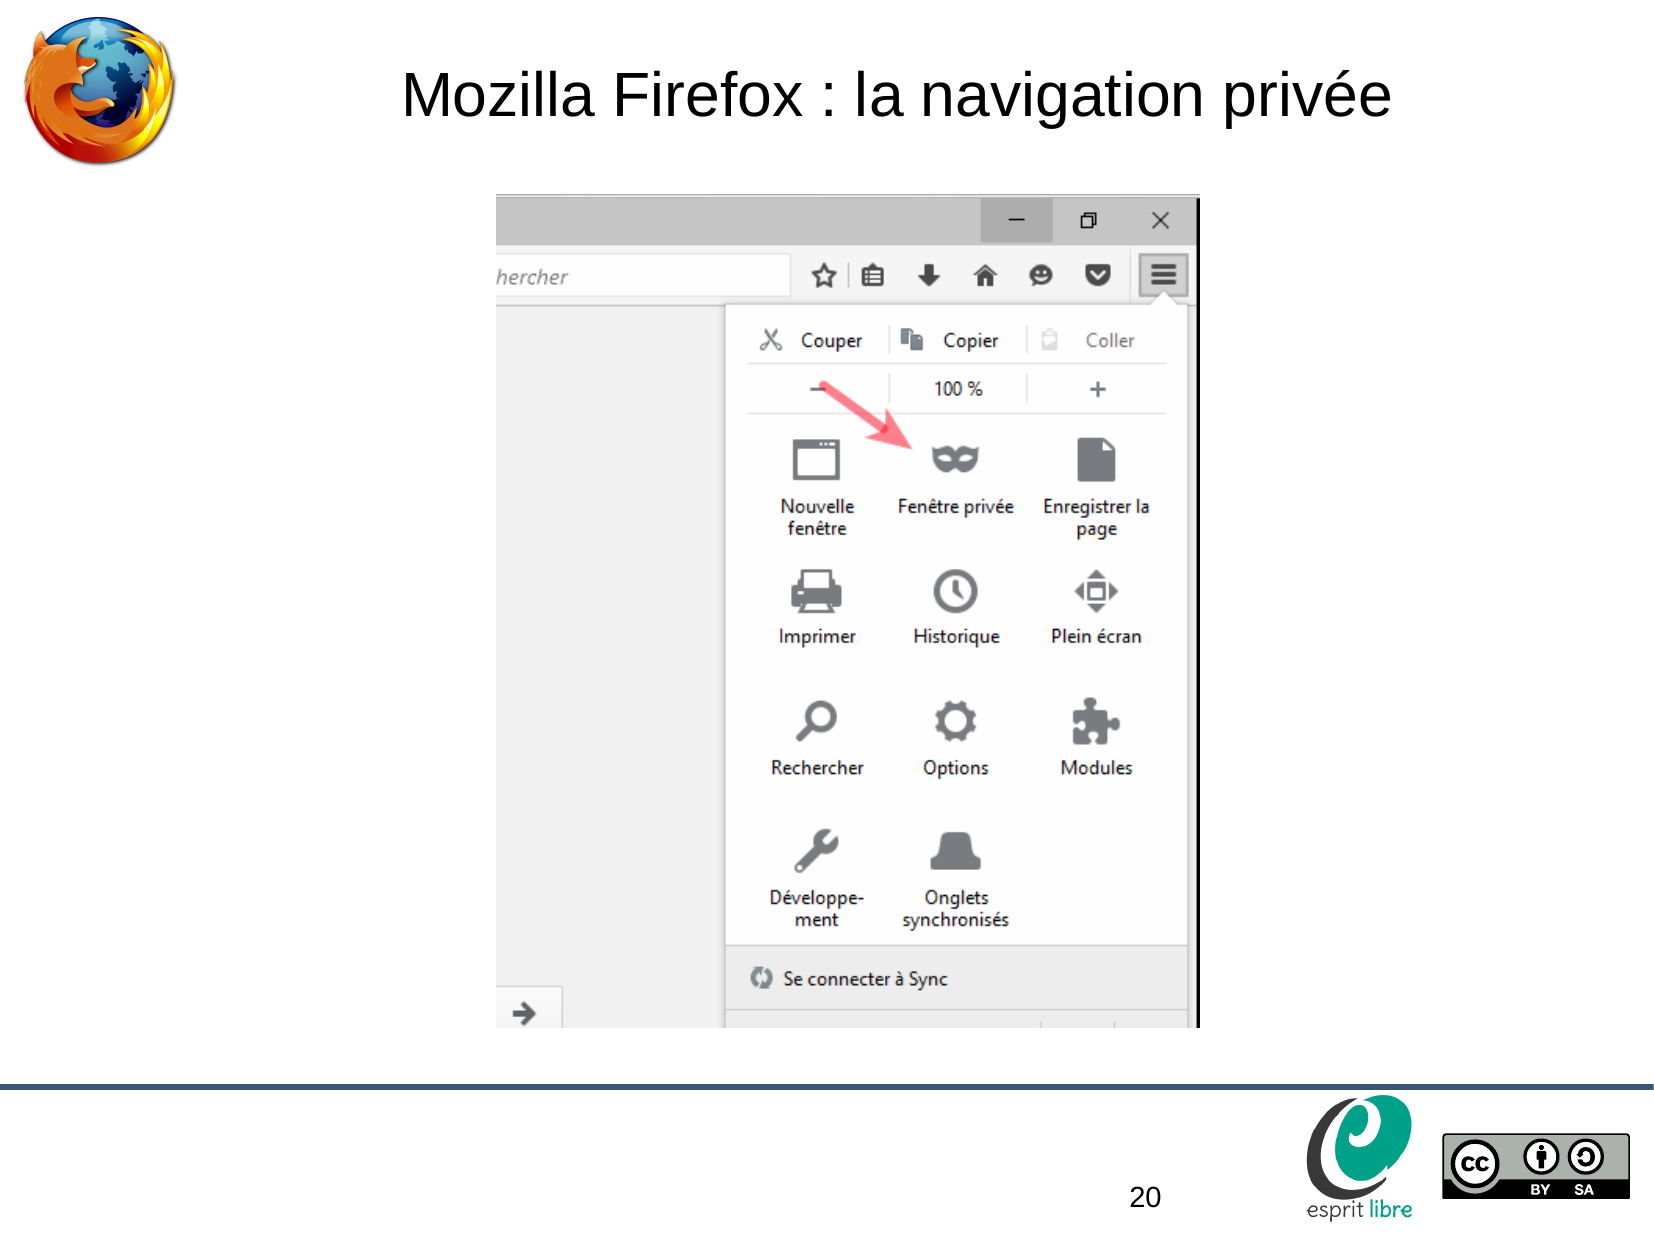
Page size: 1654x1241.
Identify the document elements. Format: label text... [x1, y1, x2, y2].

picture [496, 194, 1200, 1028]
picture [21, 17, 182, 172]
title Mozilla Firefox : la navigation privée [182, 20, 1654, 169]
picture [1293, 1092, 1424, 1223]
